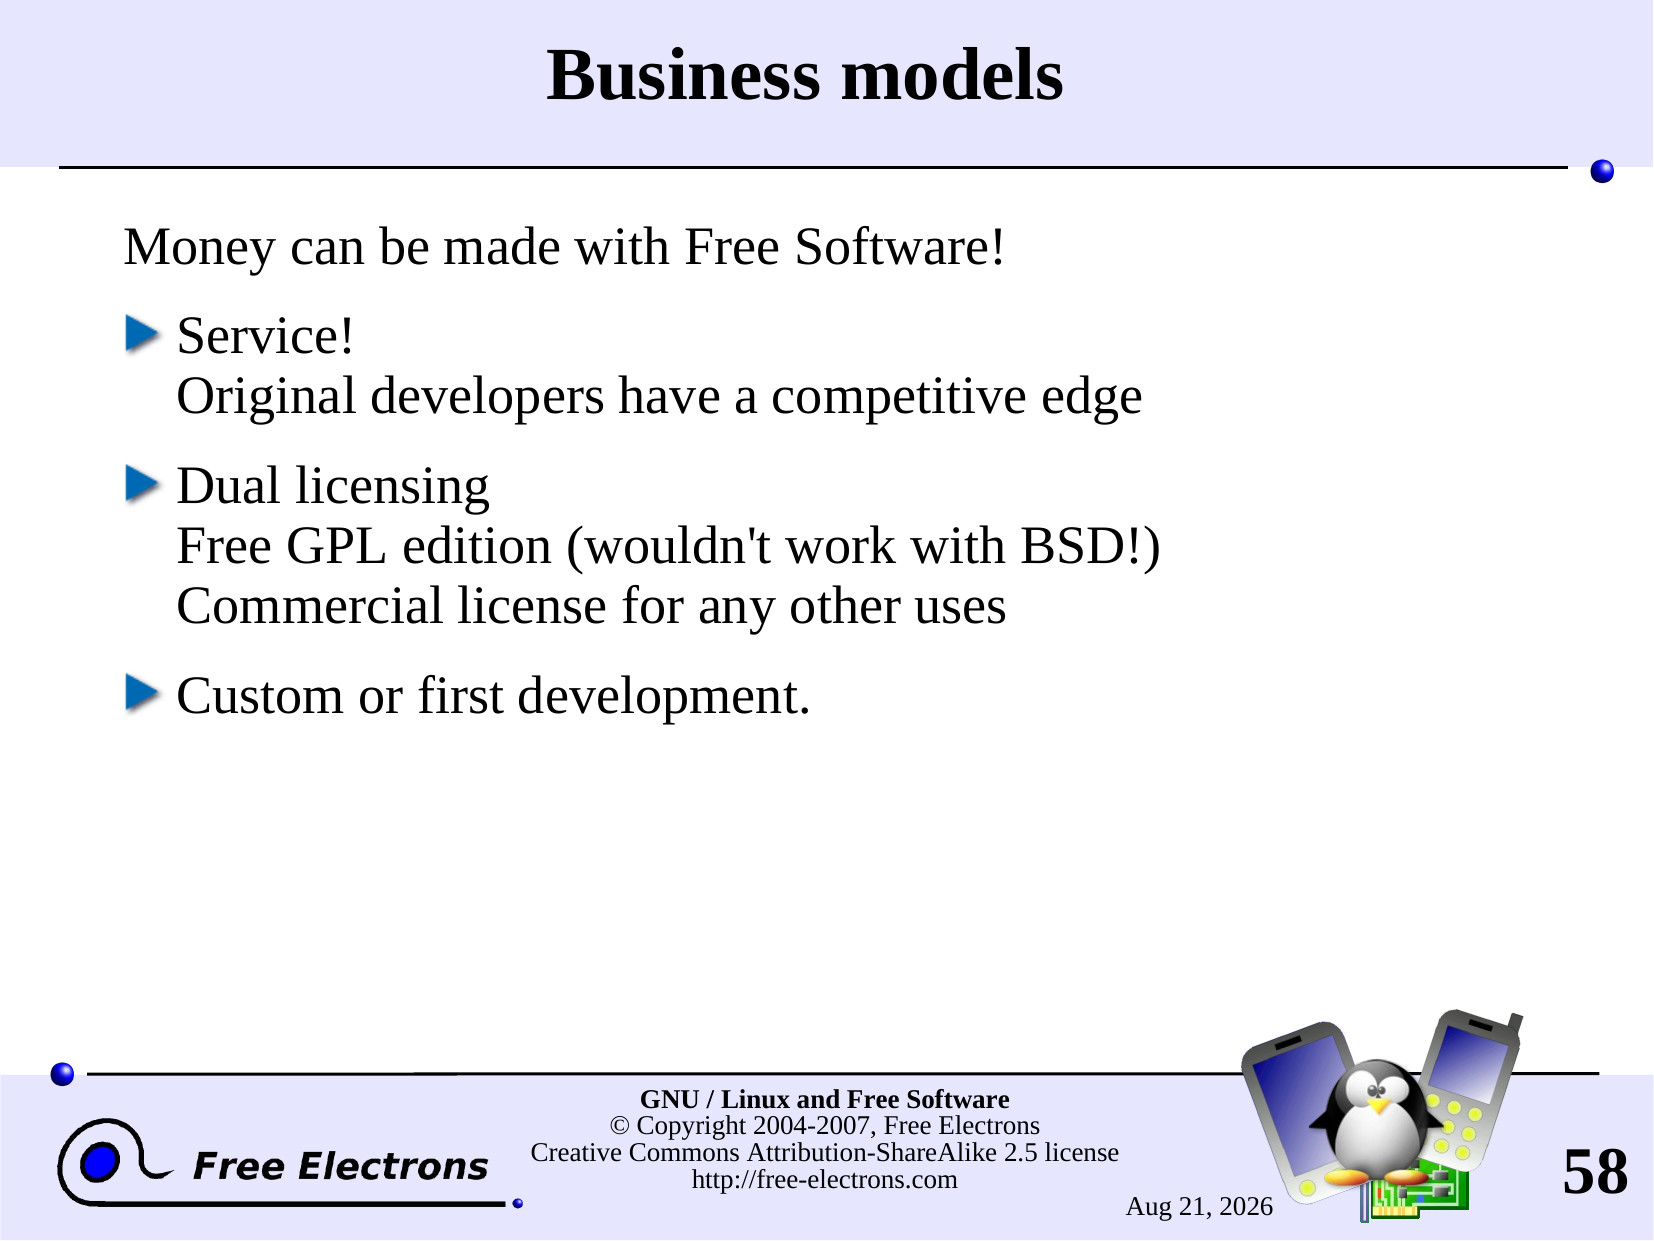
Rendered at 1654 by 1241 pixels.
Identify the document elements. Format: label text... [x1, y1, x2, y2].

picture [50, 1107, 527, 1216]
list Money can be made with Free Software! Service! Original developers have a competitive edge Dual licensing Free GPL edition (wouldn't work with BSD!) Commercial license for any other uses Custom or first development. [105, 216, 1518, 1066]
picture [1231, 1007, 1538, 1241]
title Business models [60, 25, 1551, 124]
